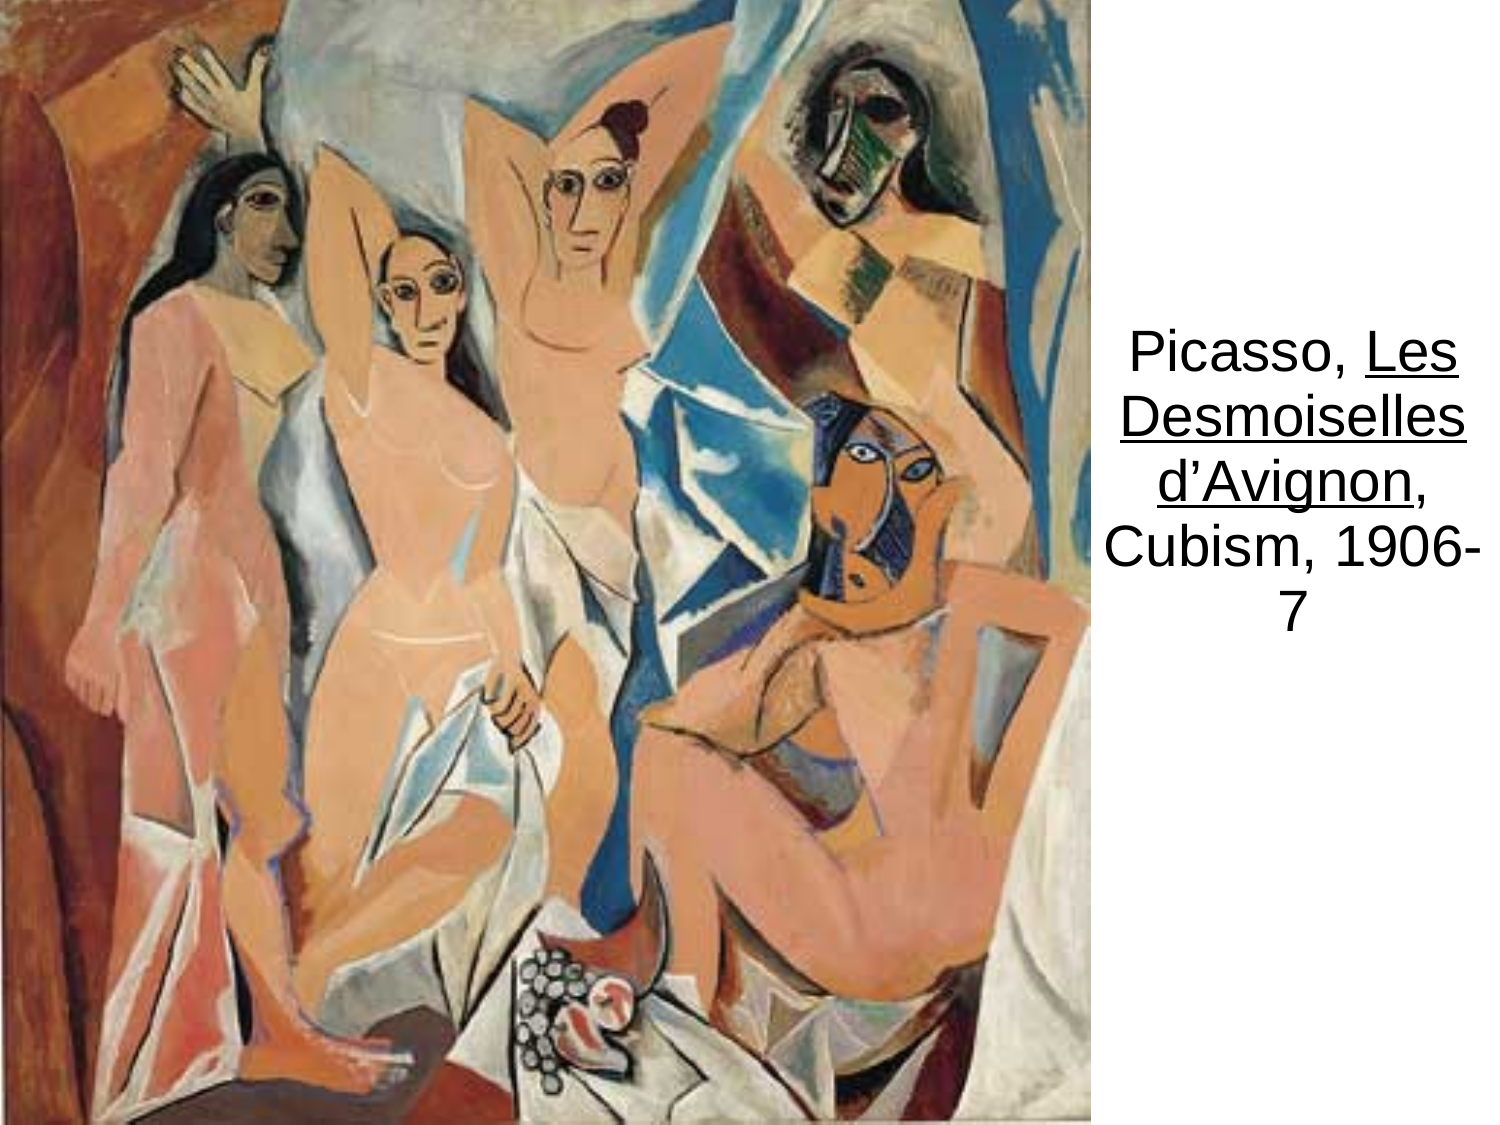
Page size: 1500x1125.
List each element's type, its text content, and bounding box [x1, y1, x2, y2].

title Picasso, Les Desmoiselles d’Avignon, Cubism, 1906-7 [1091, 24, 1500, 938]
picture [0, 0, 1091, 1125]
